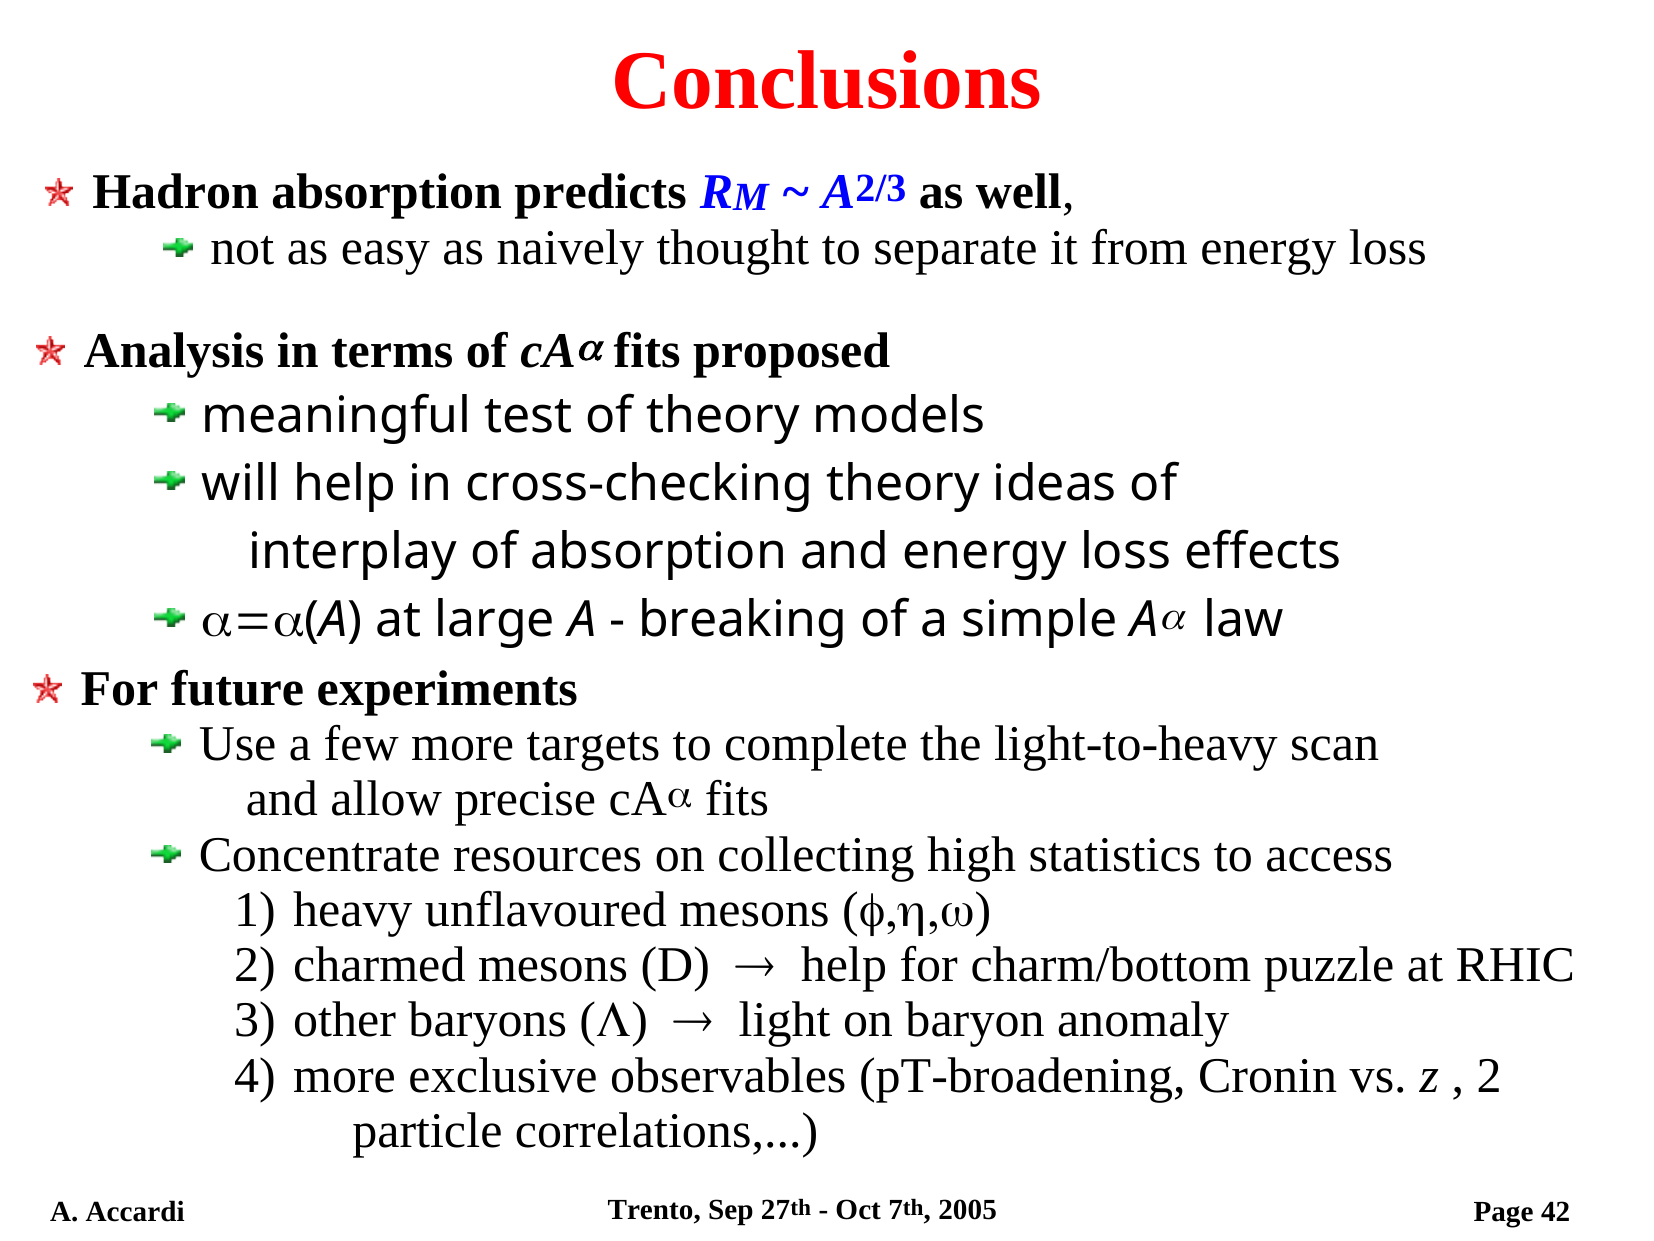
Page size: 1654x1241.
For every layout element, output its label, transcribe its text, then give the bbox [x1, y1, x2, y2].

text_box For future experiments Use a few more targets to complete the light-to-heavy scan and allow precise cAa fits Concentrate resources on collecting high statistics to access heavy unflavoured mesons (f,h,w) charmed mesons (D)  help for charm/bottom puzzle at RHIC other baryons (L)  light on baryon anomaly more exclusive observables (pT-broadening, Cronin vs. z , 2 particle correlations,...) [33, 660, 1597, 1229]
text_box Conclusions [6, 34, 1648, 143]
text_box Hadron absorption predicts RM ~ A2/3 as well, not as easy as naively thought to separate it from energy loss [45, 164, 1609, 491]
text_box Page 33 [1525, 1195, 1623, 1234]
text_box Analysis in terms of cAa fits proposed meaningful test of theory models will help in cross-checking theory ideas of interplay of absorption and energy loss effects a=a(A) at large A - breaking of a simple Aa law [36, 323, 1600, 637]
text_box Trento, Sep 27th - Oct 7th, 2005 [602, 1193, 1003, 1233]
text_box A. Accardi [32, 1187, 203, 1241]
